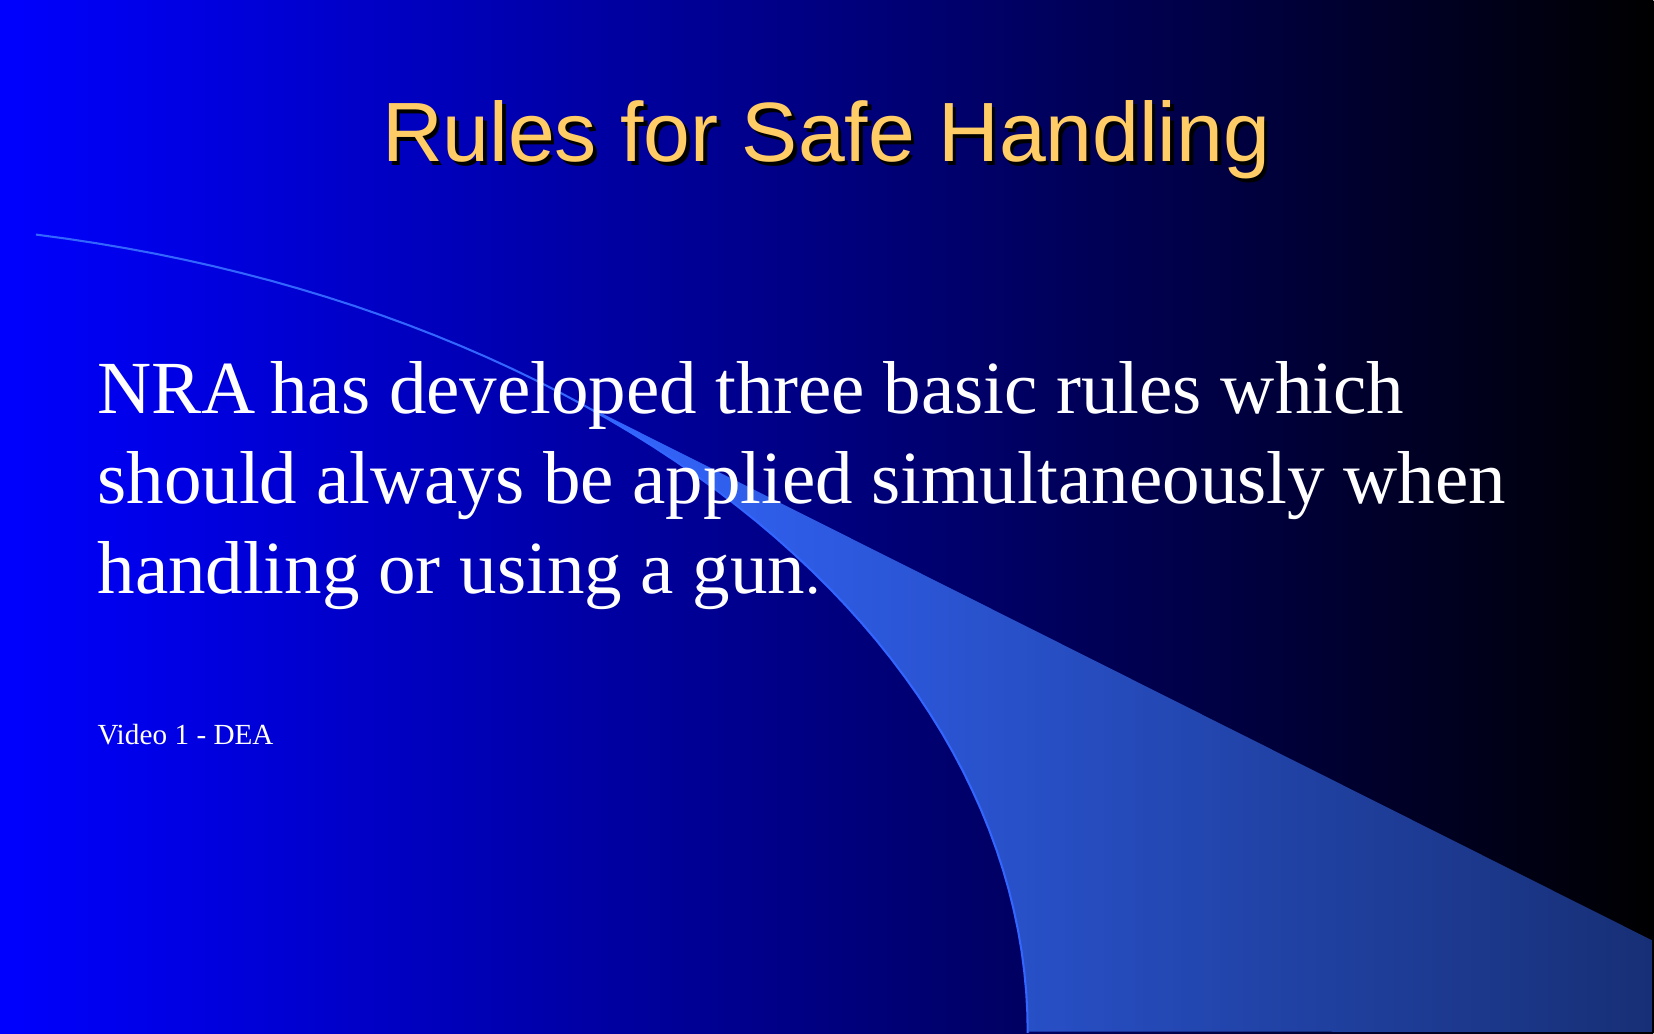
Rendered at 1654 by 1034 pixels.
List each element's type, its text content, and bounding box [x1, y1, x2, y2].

list NRA has developed three basic rules which should always be applied simultaneously when handling or using a gun. Video 1 - DEA [82, 241, 1571, 924]
title Rules for Safe Handling [82, 41, 1571, 214]
